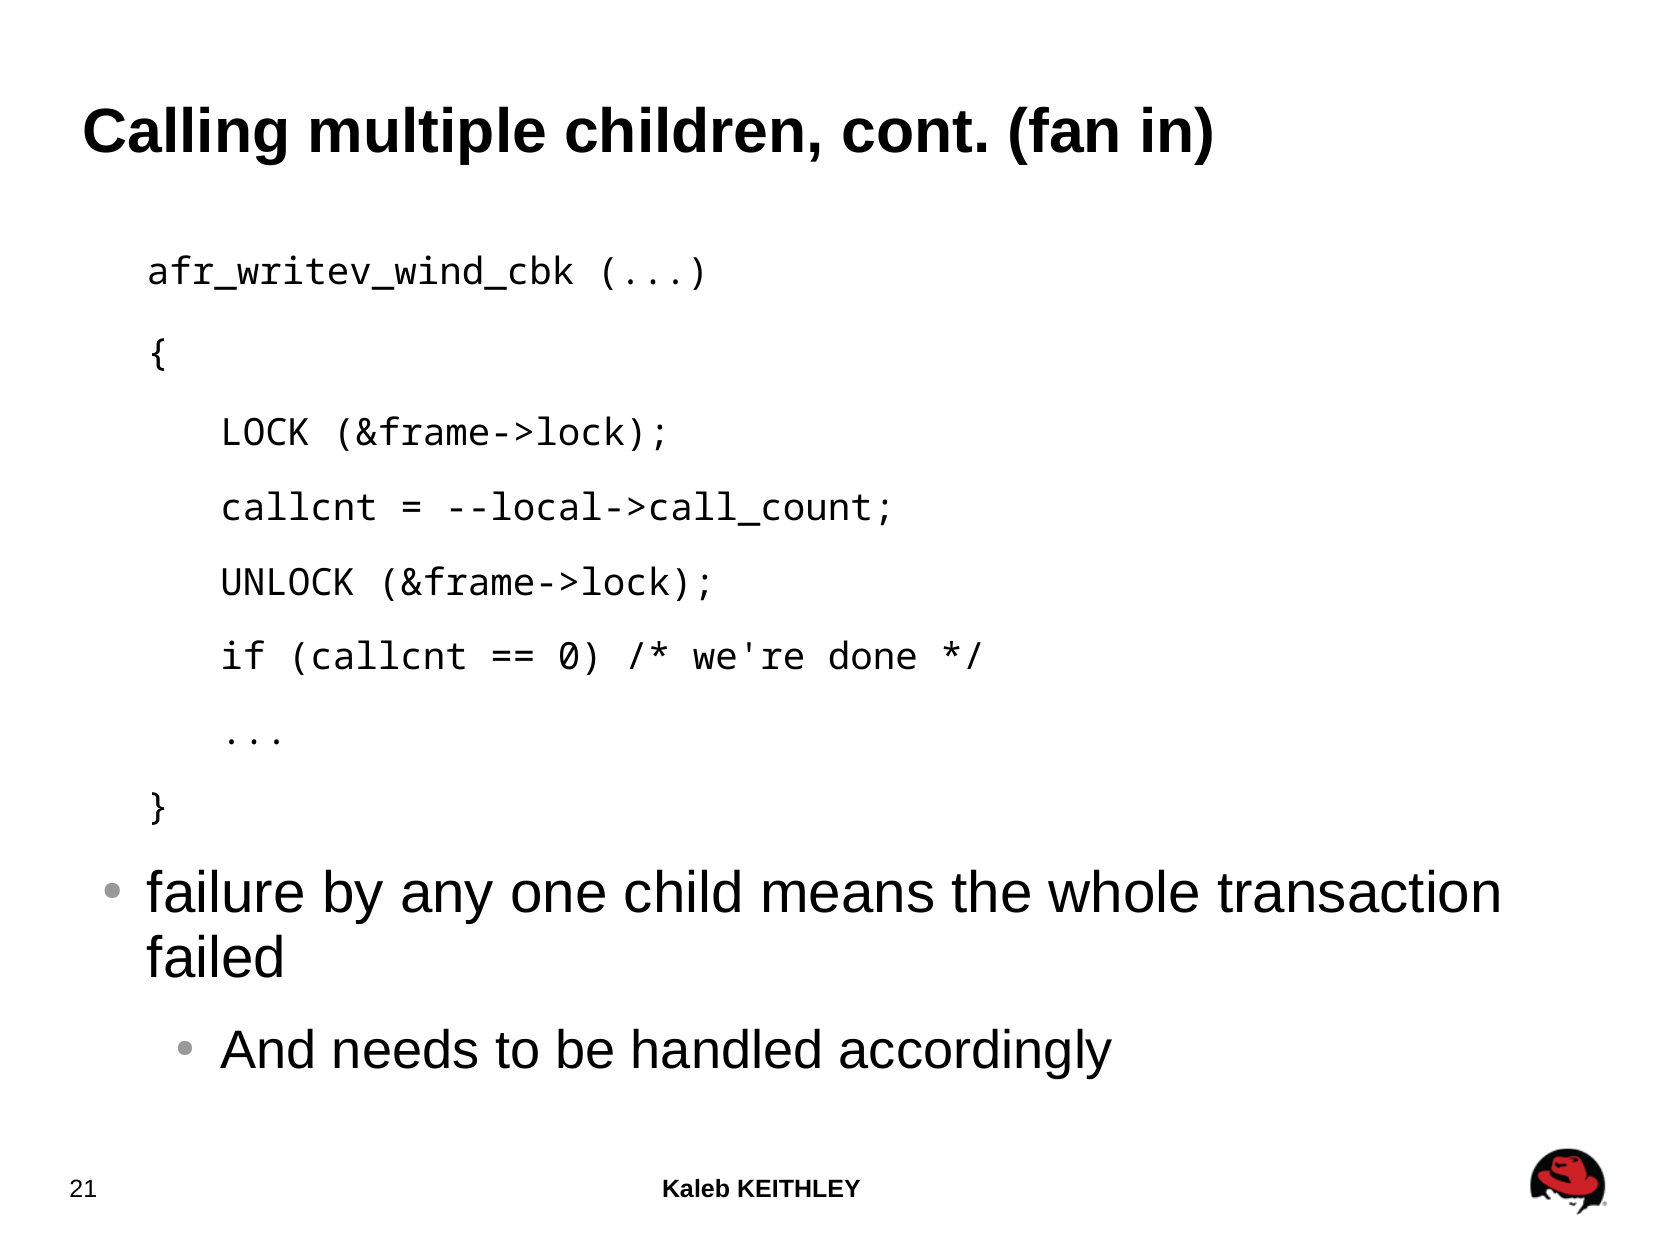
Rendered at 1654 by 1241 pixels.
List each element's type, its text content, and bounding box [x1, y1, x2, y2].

picture [1529, 1146, 1613, 1224]
list afr_writev_wind_cbk (...) { LOCK (&frame->lock); callcnt = --local->call_count; UNLOCK (&frame->lock); if (callcnt == 0) /* we're done */ ... } failure by any one child means the whole transaction failed And needs to be handled accordingly [86, 244, 1576, 1039]
title Calling multiple children, cont. (fan in) [82, 37, 1571, 226]
